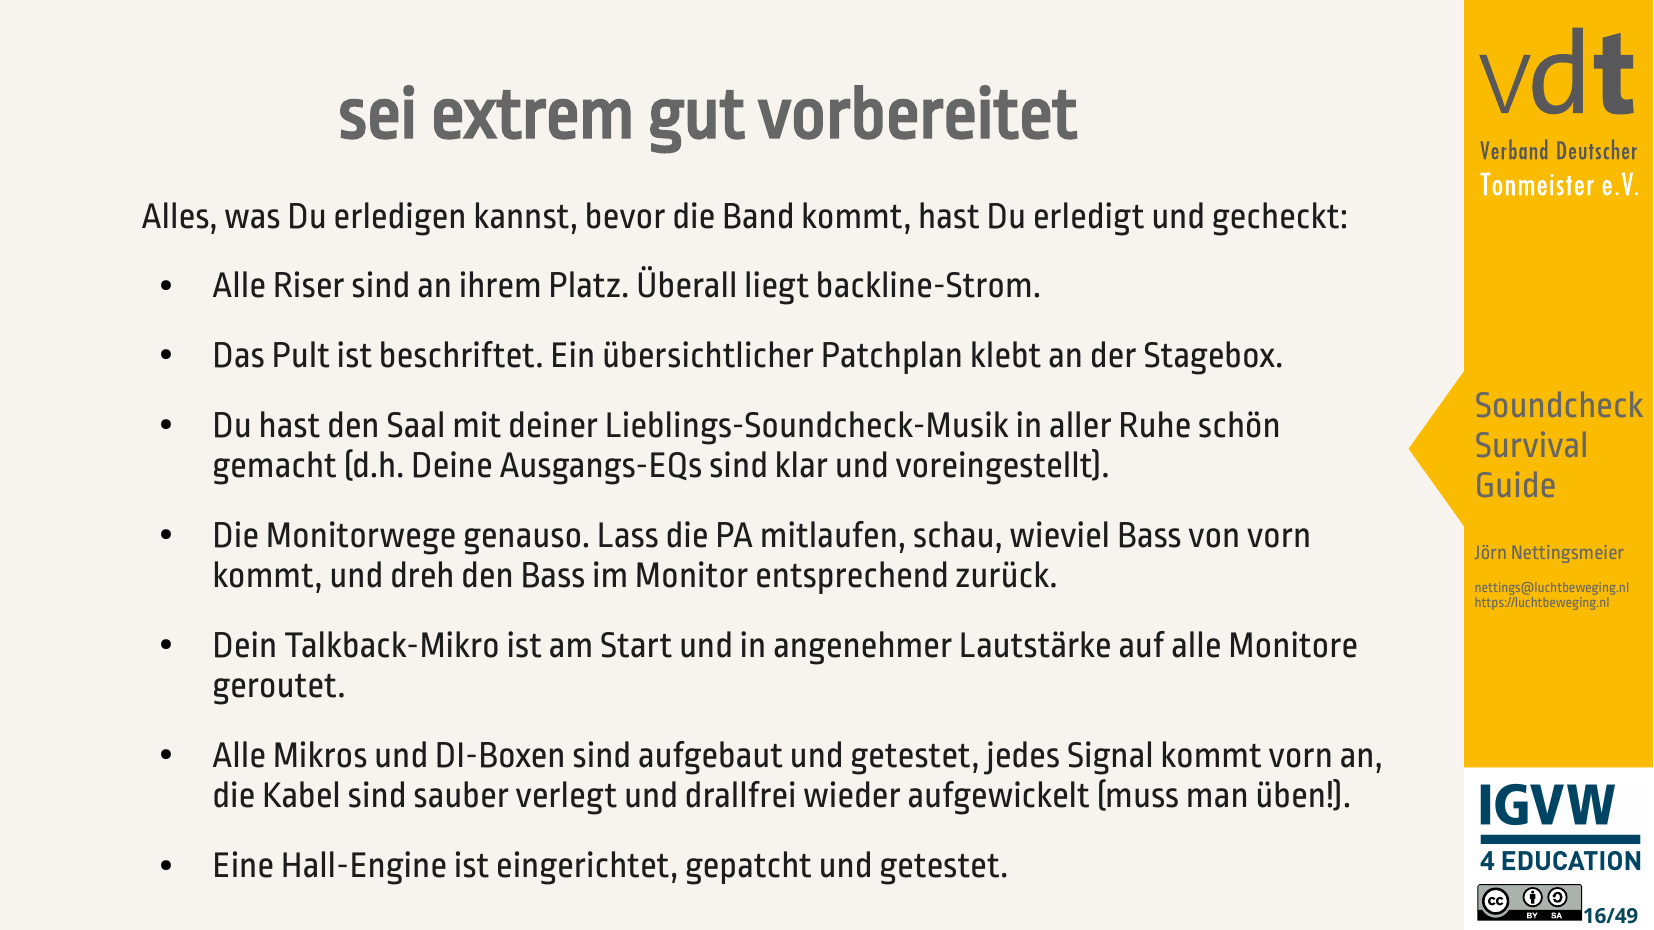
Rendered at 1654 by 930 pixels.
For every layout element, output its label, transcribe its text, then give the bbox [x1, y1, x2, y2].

list Alles, was Du erledigen kannst, bevor die Band kommt, hast Du erledigt und gecheckt: Alle Riser sind an ihrem Platz. Überall liegt backline-Strom. Das Pult ist beschriftet. Ein übersichtlicher Patchplan klebt an der Stagebox. Du hast den Saal mit deiner Lieblings-Soundcheck-Musik in aller Ruhe schön gemacht (d.h. Deine Ausgangs-EQs sind klar und voreingestellt). Die Monitorwege genauso. Lass die PA mitlaufen, schau, wieviel Bass von vorn kommt, und dreh den Bass im Monitor entsprechend zurück. Dein Talkback-Mikro ist am Start und in angenehmer Lautstärke auf alle Monitore geroutet. Alle Mikros und DI-Boxen sind aufgebaut und getestet, jedes Signal kommt vorn an, die Kabel sind sauber verlegt und drallfrei wieder aufgewickelt (muss man üben!). Eine Hall-Engine ist eingerichtet, gepatcht und getestet. [141, 196, 1394, 930]
picture [1477, 780, 1646, 882]
title sei extrem gut vorbereitet [82, 37, 1335, 193]
